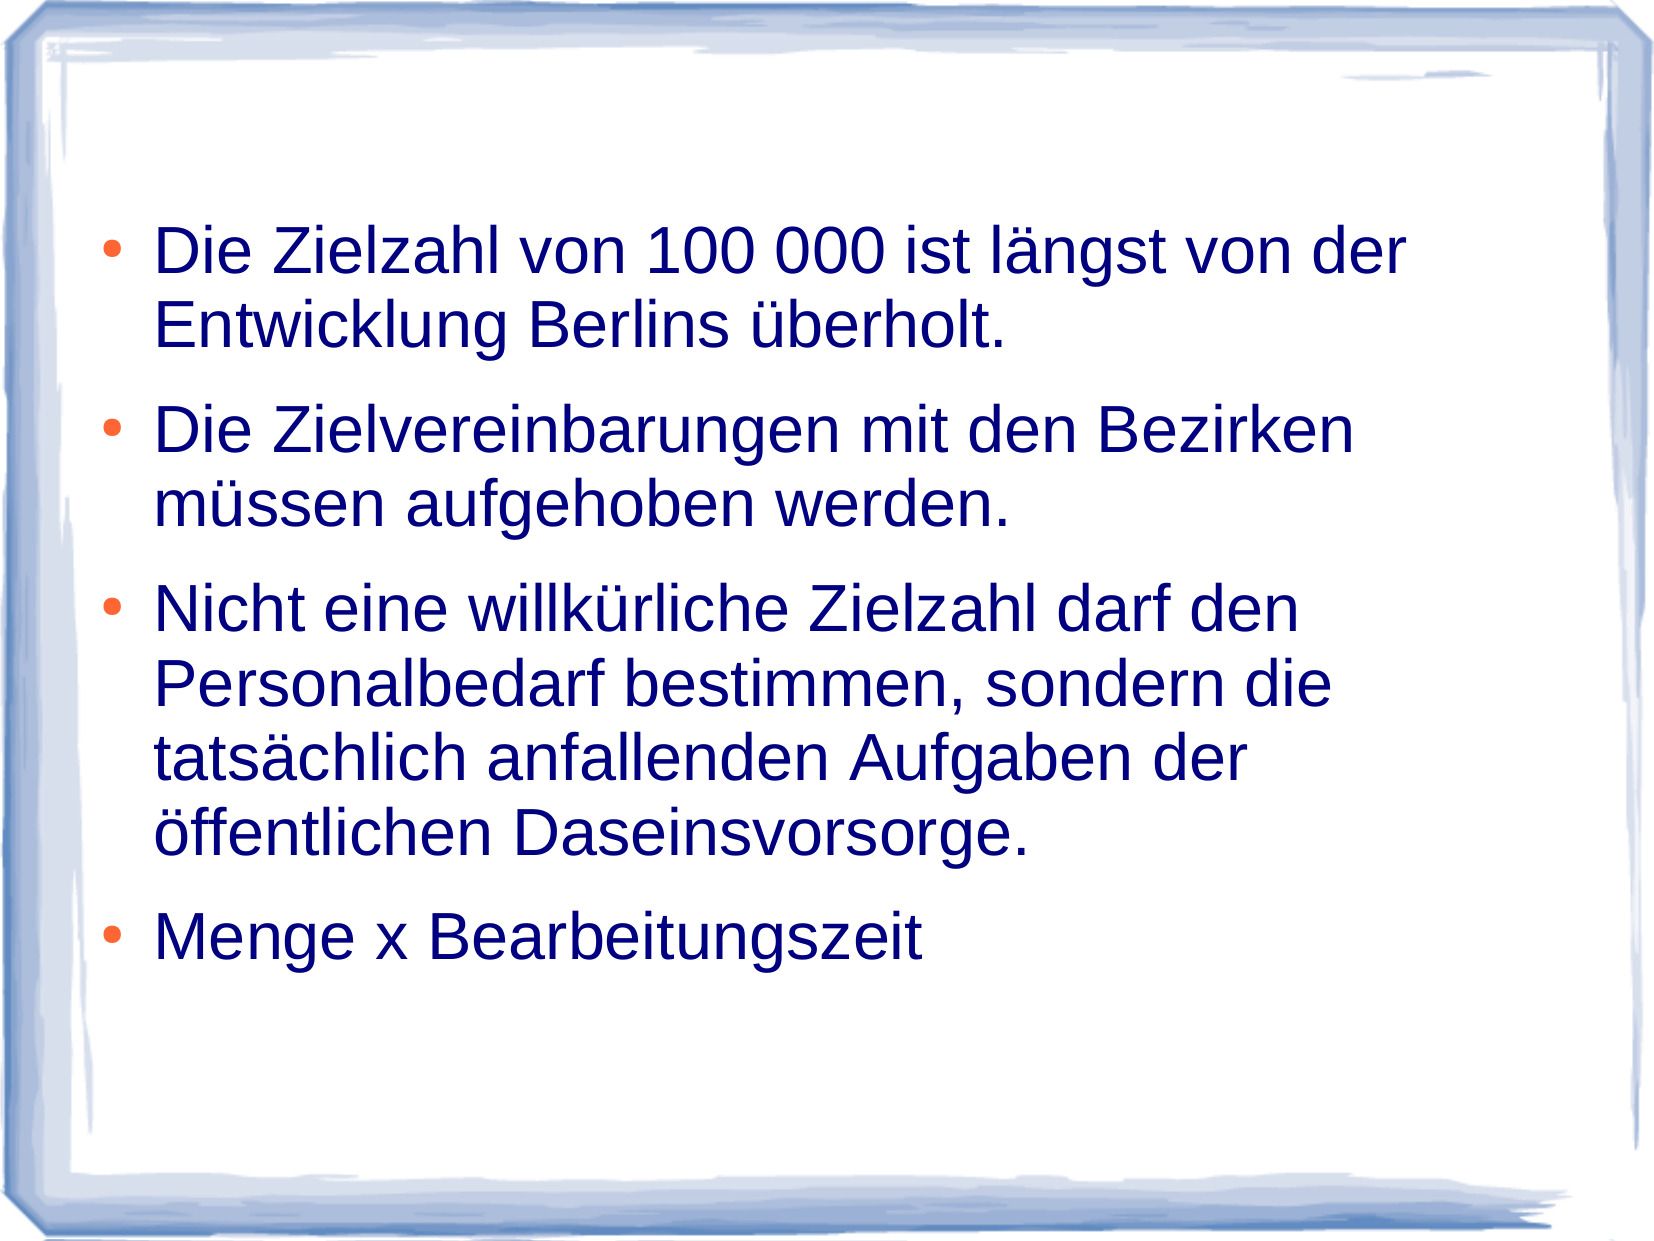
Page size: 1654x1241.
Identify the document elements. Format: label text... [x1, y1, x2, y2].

picture [0, 0, 1654, 1241]
list Die Zielzahl von 100 000 ist längst von der Entwicklung Berlins überholt. Die Zielvereinbarungen mit den Bezirken müssen aufgehoben werden. Nicht eine willkürliche Zielzahl darf den Personalbedarf bestimmen, sondern die tatsächlich anfallenden Aufgaben der öffentlichen Daseinsvorsorge. Menge x Bearbeitungszeit [82, 212, 1536, 1241]
